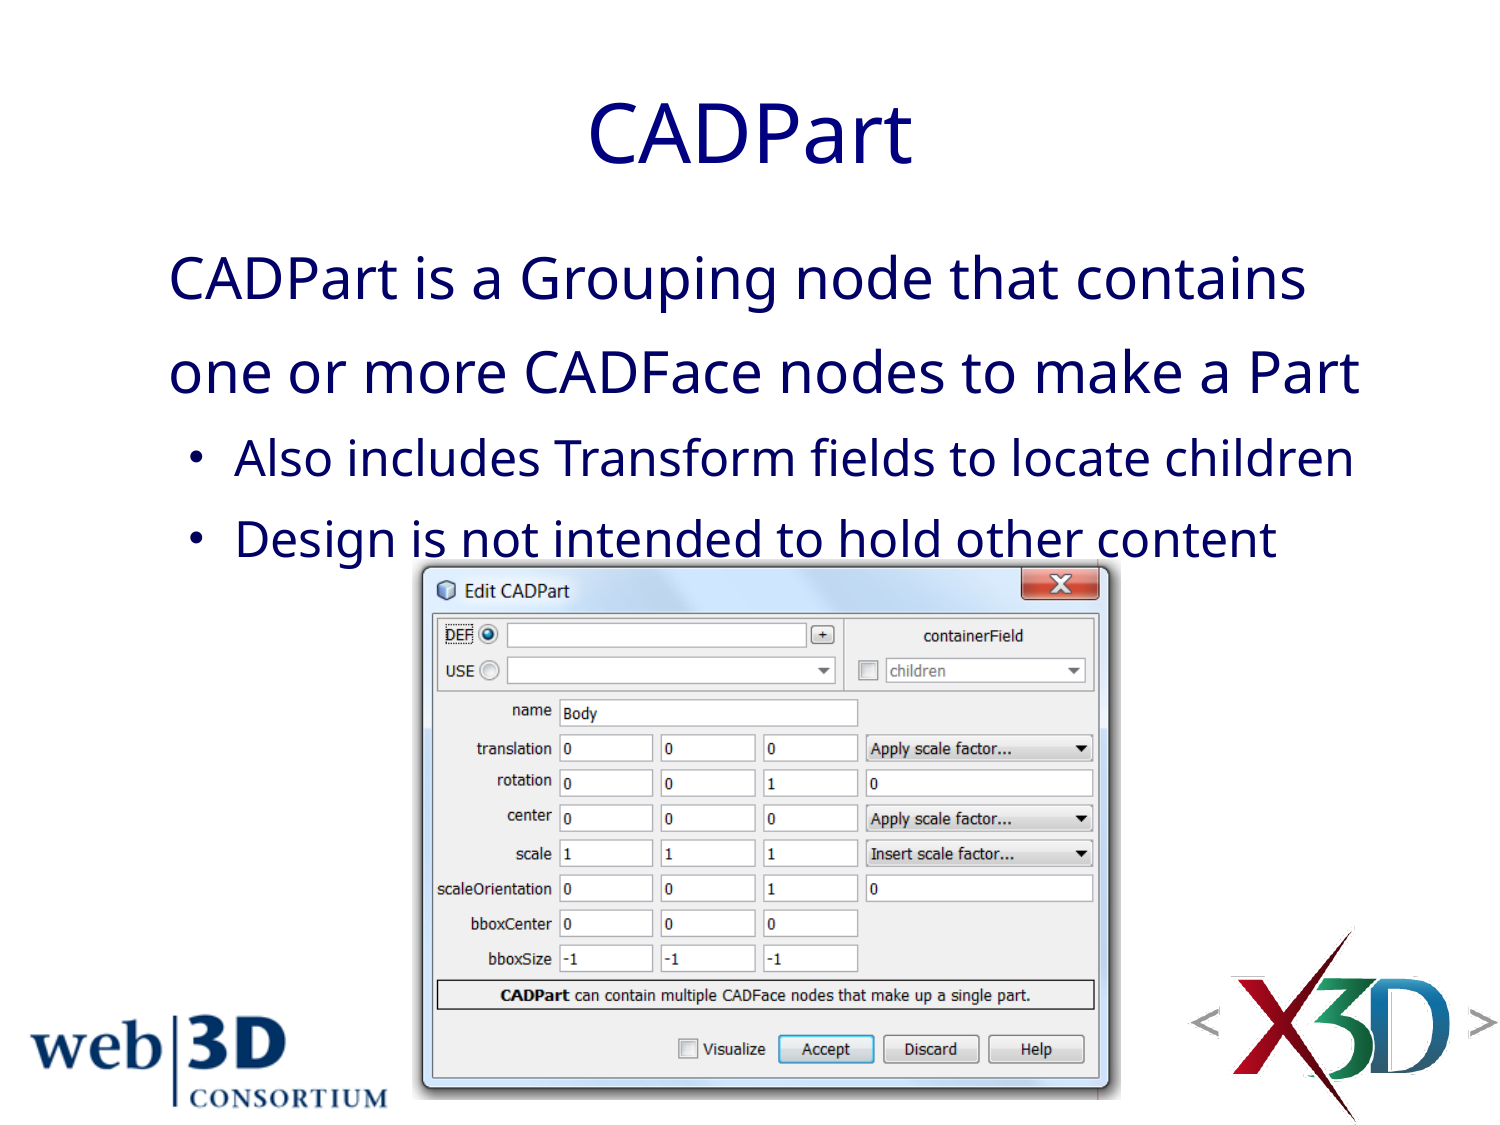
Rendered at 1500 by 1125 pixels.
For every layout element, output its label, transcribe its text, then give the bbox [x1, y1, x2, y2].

title CADPart [112, 37, 1388, 226]
list CADPart is a Grouping node that contains one or more CADFace nodes to make a Part Also includes Transform fields to locate children Design is not intended to hold other content [112, 237, 1388, 1001]
picture [12, 559, 1121, 1118]
picture [1187, 926, 1500, 1125]
